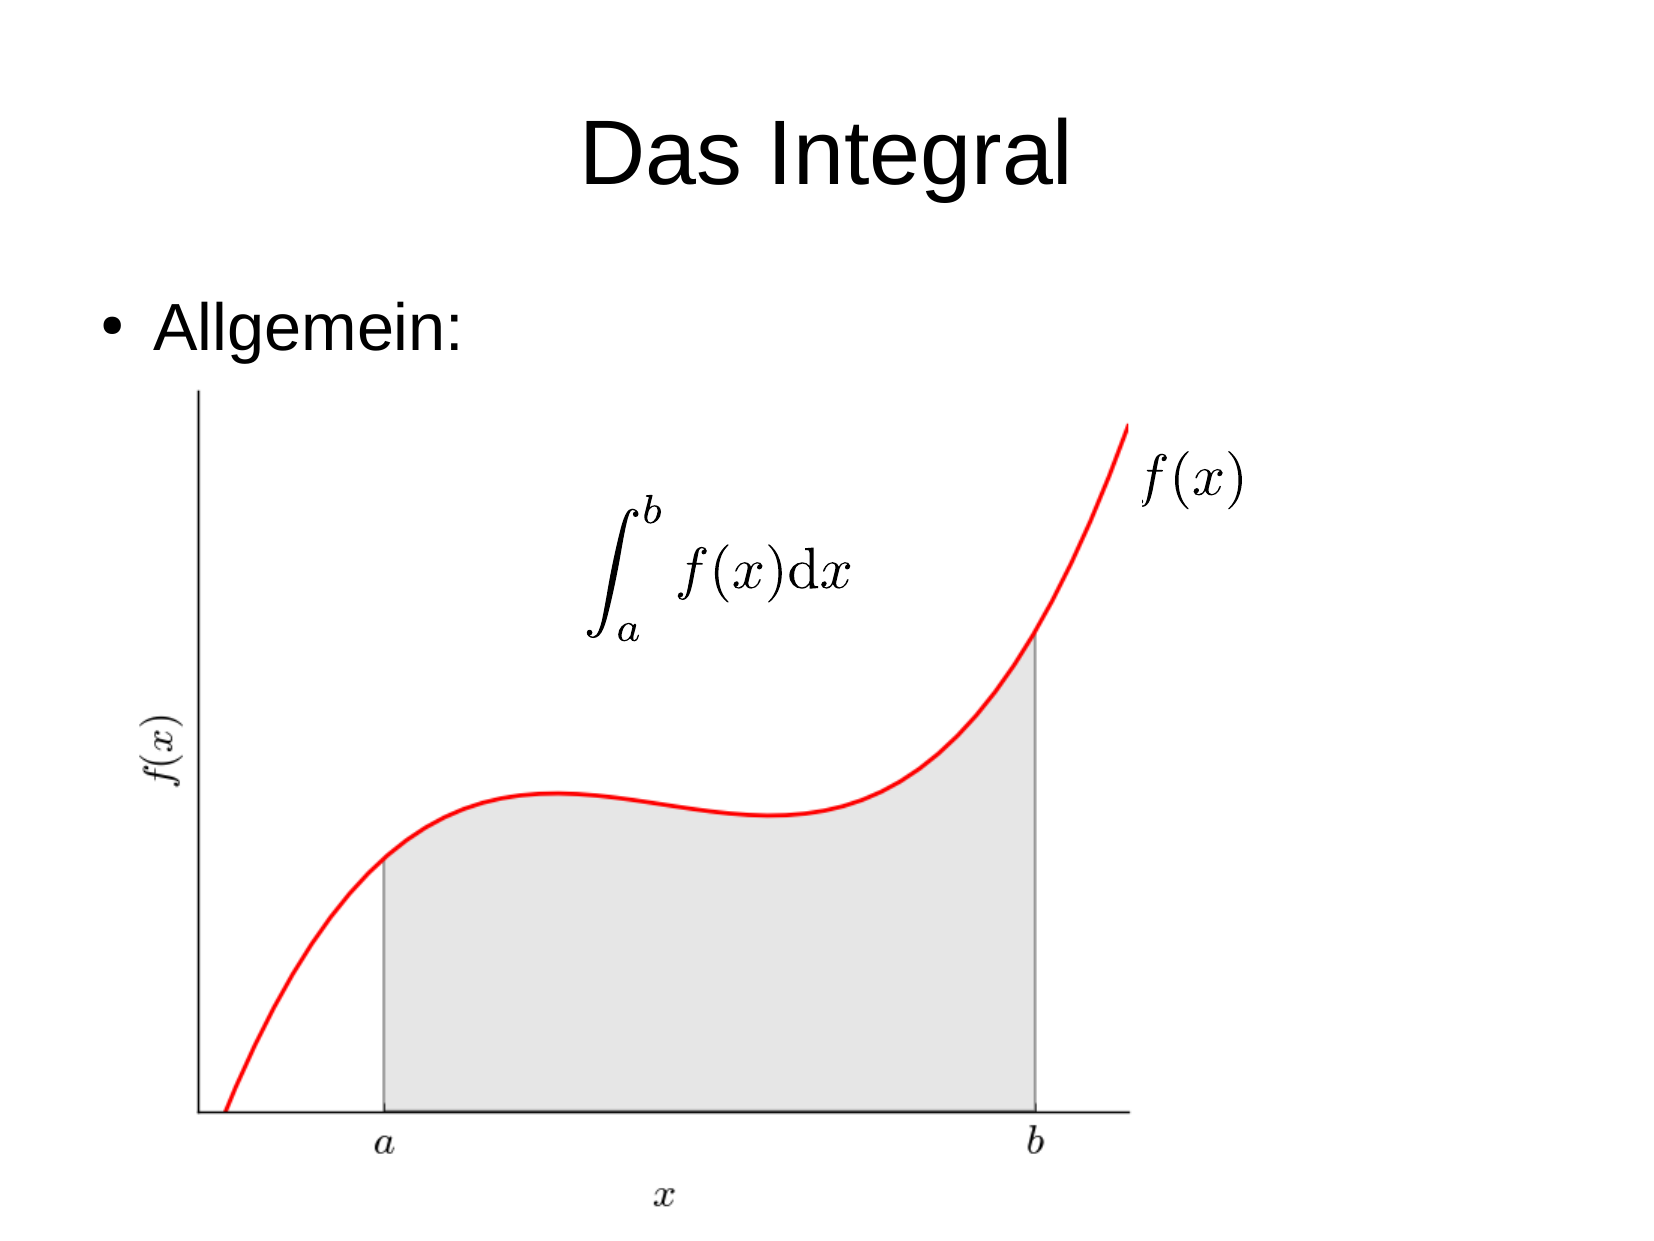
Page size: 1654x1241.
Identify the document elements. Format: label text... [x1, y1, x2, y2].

title Das Integral [82, 56, 1571, 250]
picture [123, 376, 1142, 1229]
text_box [583, 494, 853, 642]
list Allgemein: [82, 290, 1571, 1094]
text_box [1142, 451, 1248, 510]
